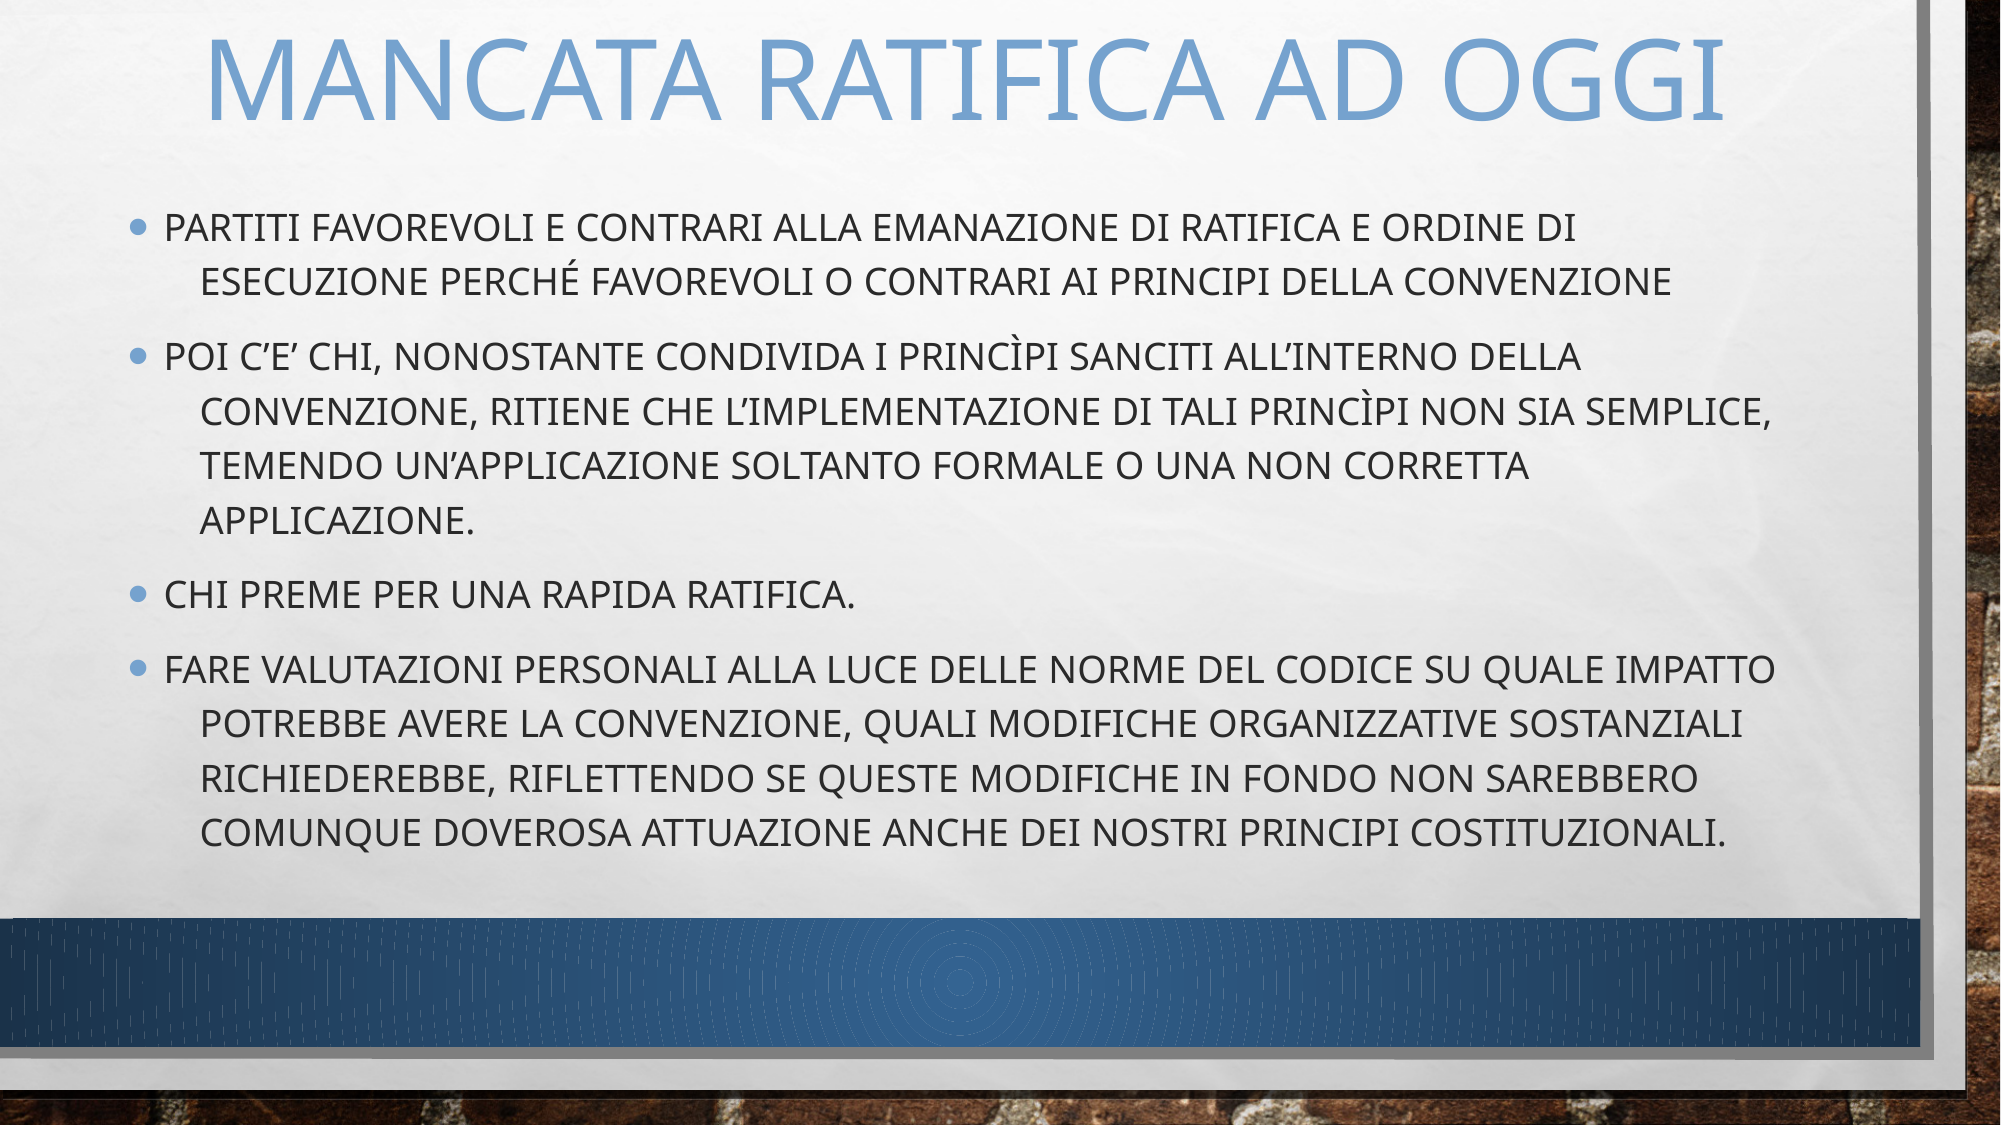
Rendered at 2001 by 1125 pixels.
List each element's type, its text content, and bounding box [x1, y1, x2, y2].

list Partiti favorevoli e contrari alla emanazione di ratifica e ordine di esecuzione perché favorevoli o contrari ai principi della convenzione Poi c’e’ chi, nonostante condivida i princìpi sanciti all’interno della Convenzione, ritiene che l’implementazione di tali princìpi non sia semplice, temendo un’applicazione soltanto formale o una non corretta applicazione. Chi preme per una rapida ratifica. Fare valutazioni personali alla luce delle norme del codice su quale impatto potrebbe avere la convenzione, quali modifiche organizzative sostanziali richiederebbe, riflettendo se queste modifiche in fondo non sarebbero comunque doverosa attuazione anche dei nostri principi costituzionali. [112, 167, 1818, 882]
title Mancata ratifica ad oggi [112, 12, 1819, 157]
